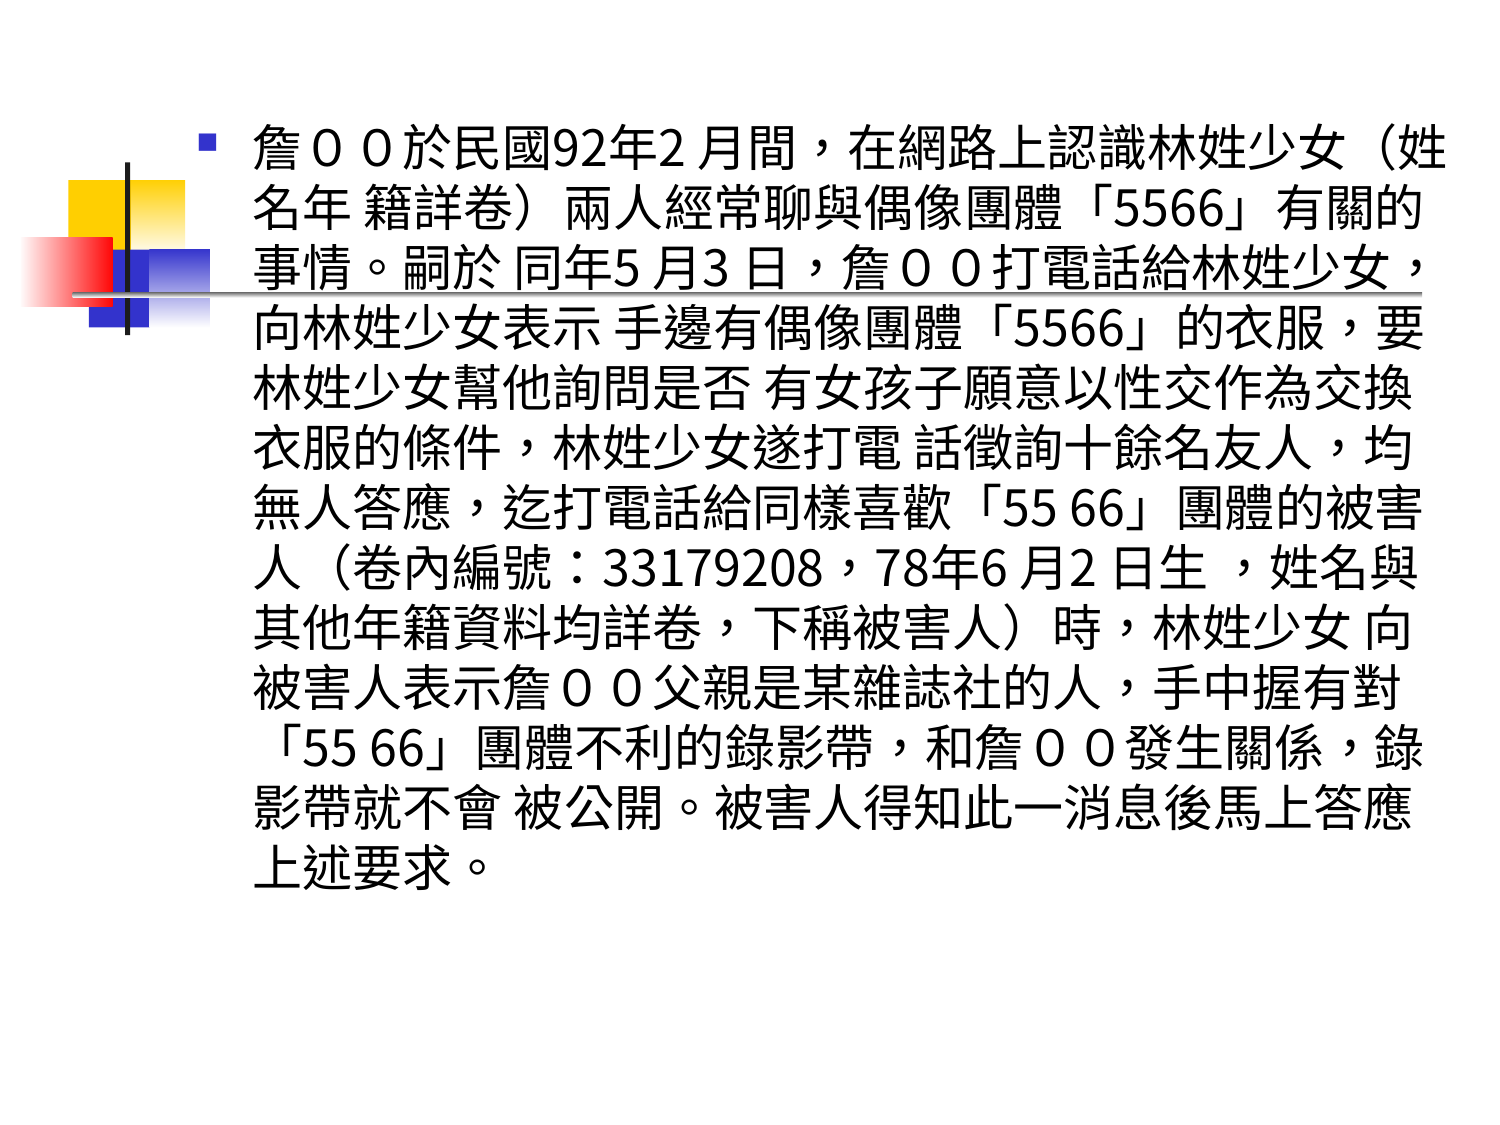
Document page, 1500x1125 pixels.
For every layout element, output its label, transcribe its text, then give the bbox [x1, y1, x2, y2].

list 詹００於民國92年2 月間，在網路上認識林姓少女（姓名年 籍詳卷）兩人經常聊與偶像團體「5566」有關的事情。嗣於 同年5 月3 日，詹００打電話給林姓少女，向林姓少女表示 手邊有偶像團體「5566」的衣服，要林姓少女幫他詢問是否 有女孩子願意以性交作為交換衣服的條件，林姓少女遂打電 話徵詢十餘名友人，均無人答應，迄打電話給同樣喜歡「55 66」團體的被害人（卷內編號：33179208，78年6 月2 日生 ，姓名與其他年籍資料均詳卷，下稱被害人）時，林姓少女 向被害人表示詹００父親是某雜誌社的人，手中握有對「55 66」團體不利的錄影帶，和詹００發生關係，錄影帶就不會 被公開。被害人得知此一消息後馬上答應上述要求。 [188, 101, 1469, 1007]
